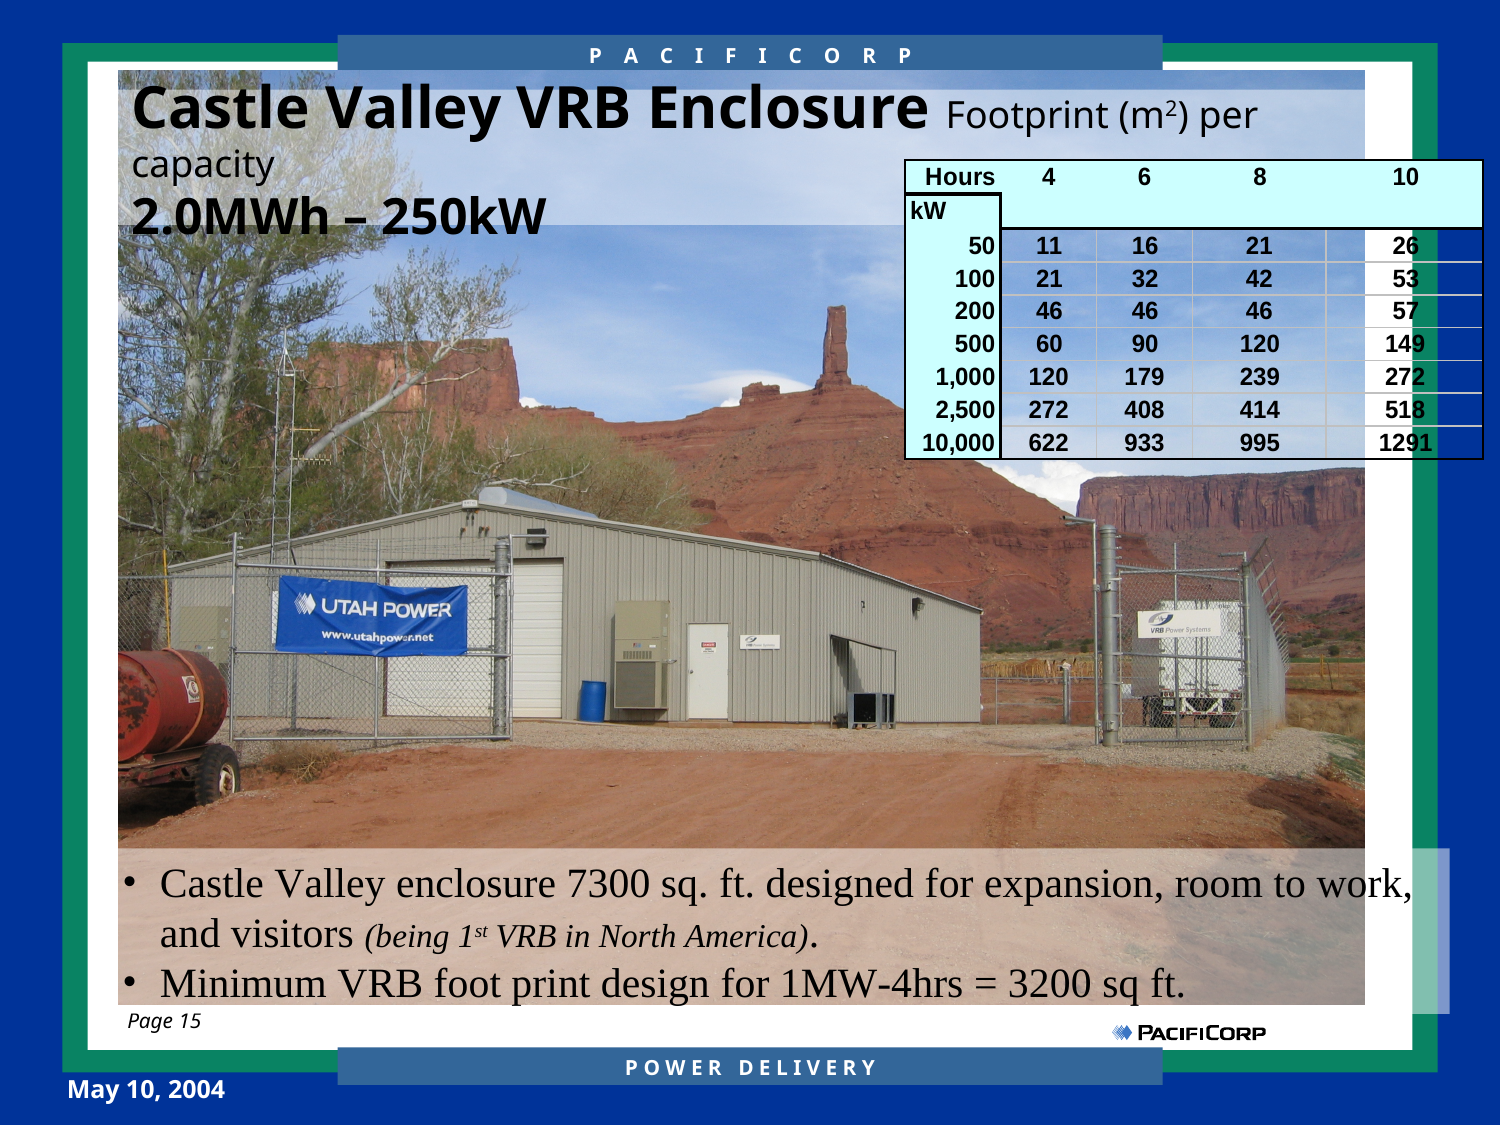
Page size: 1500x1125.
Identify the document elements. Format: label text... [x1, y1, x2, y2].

picture [118, 70, 1365, 89]
text_box Castle Valley enclosure 7300 sq. ft. designed for expansion, room to work, and visitors (being 1st VRB in North America). Minimum VRB foot print design for 1MW-4hrs = 3200 sq ft. [107, 848, 1450, 1014]
picture [118, 225, 1365, 848]
chart [904, 159, 1486, 462]
title Castle Valley VRB Enclosure Footprint (m2) per capacity 2.0MWh – 250kW [116, 89, 1386, 225]
